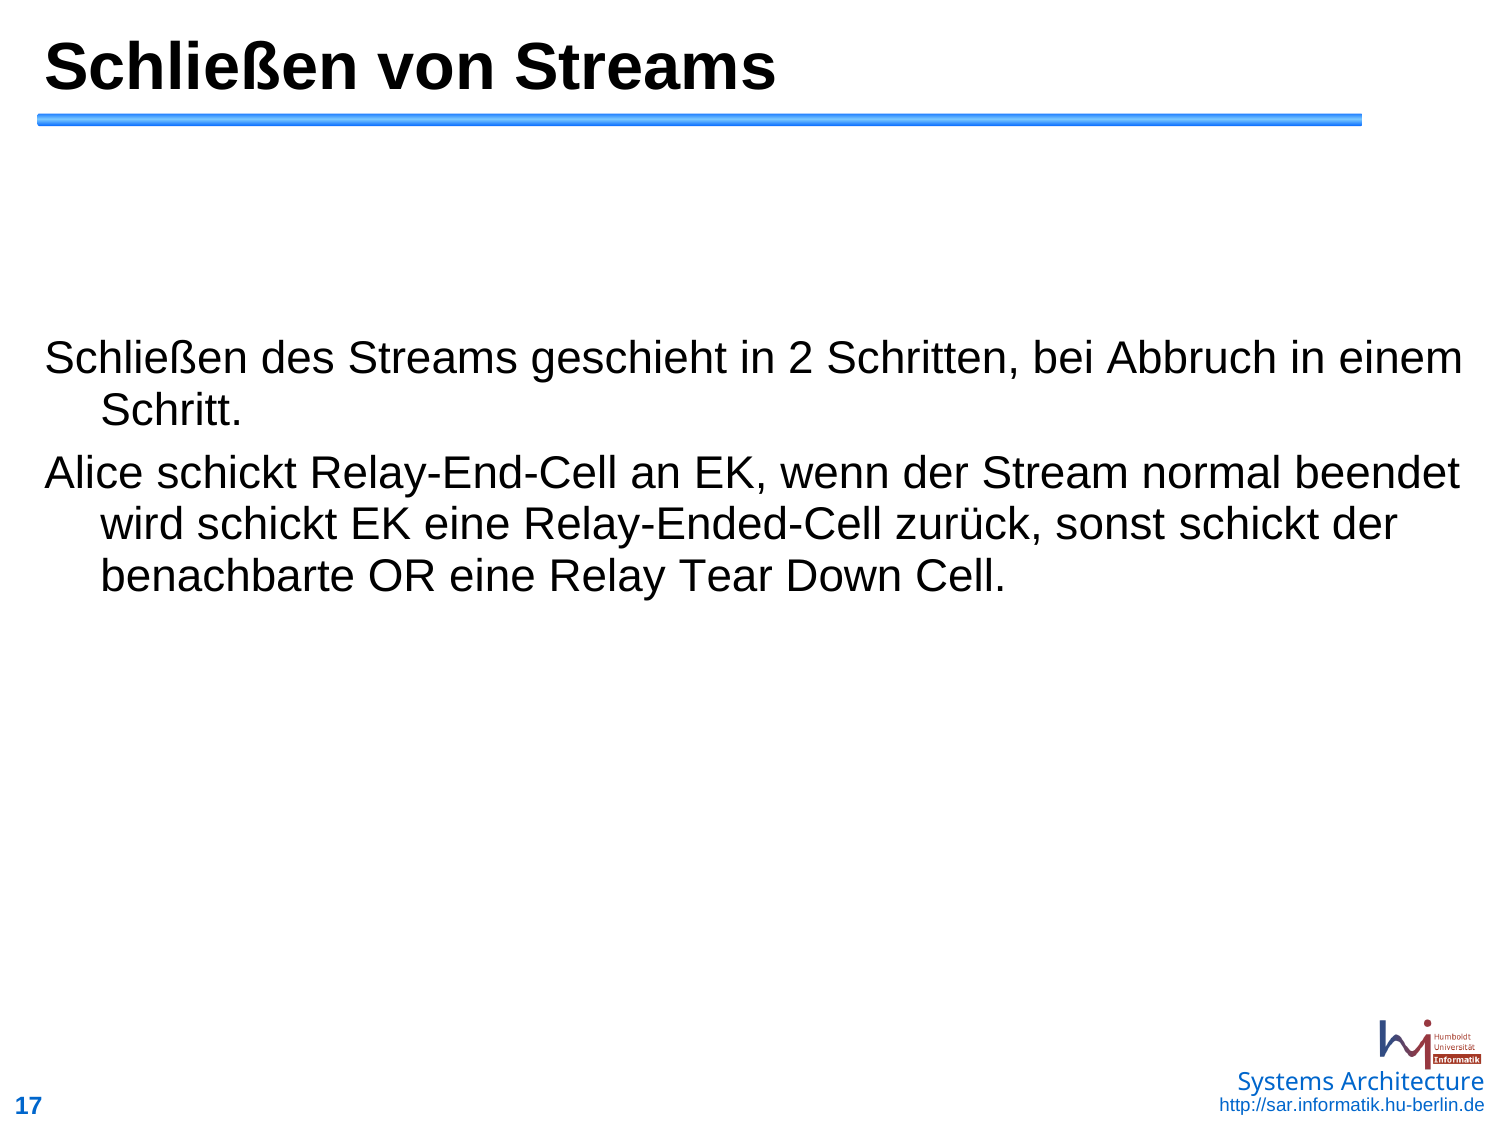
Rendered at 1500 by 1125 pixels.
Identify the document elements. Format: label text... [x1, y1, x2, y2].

picture [1376, 1016, 1483, 1071]
title Schließen von Streams [29, 19, 1500, 114]
list Schließen des Streams geschieht in 2 Schritten, bei Abbruch in einem Schritt. Alice schickt Relay-End-Cell an EK, wenn der Stream normal beendet wird schickt EK eine Relay-Ended-Cell zurück, sonst schickt der benachbarte OR eine Relay Tear Down Cell. [29, 324, 1500, 909]
